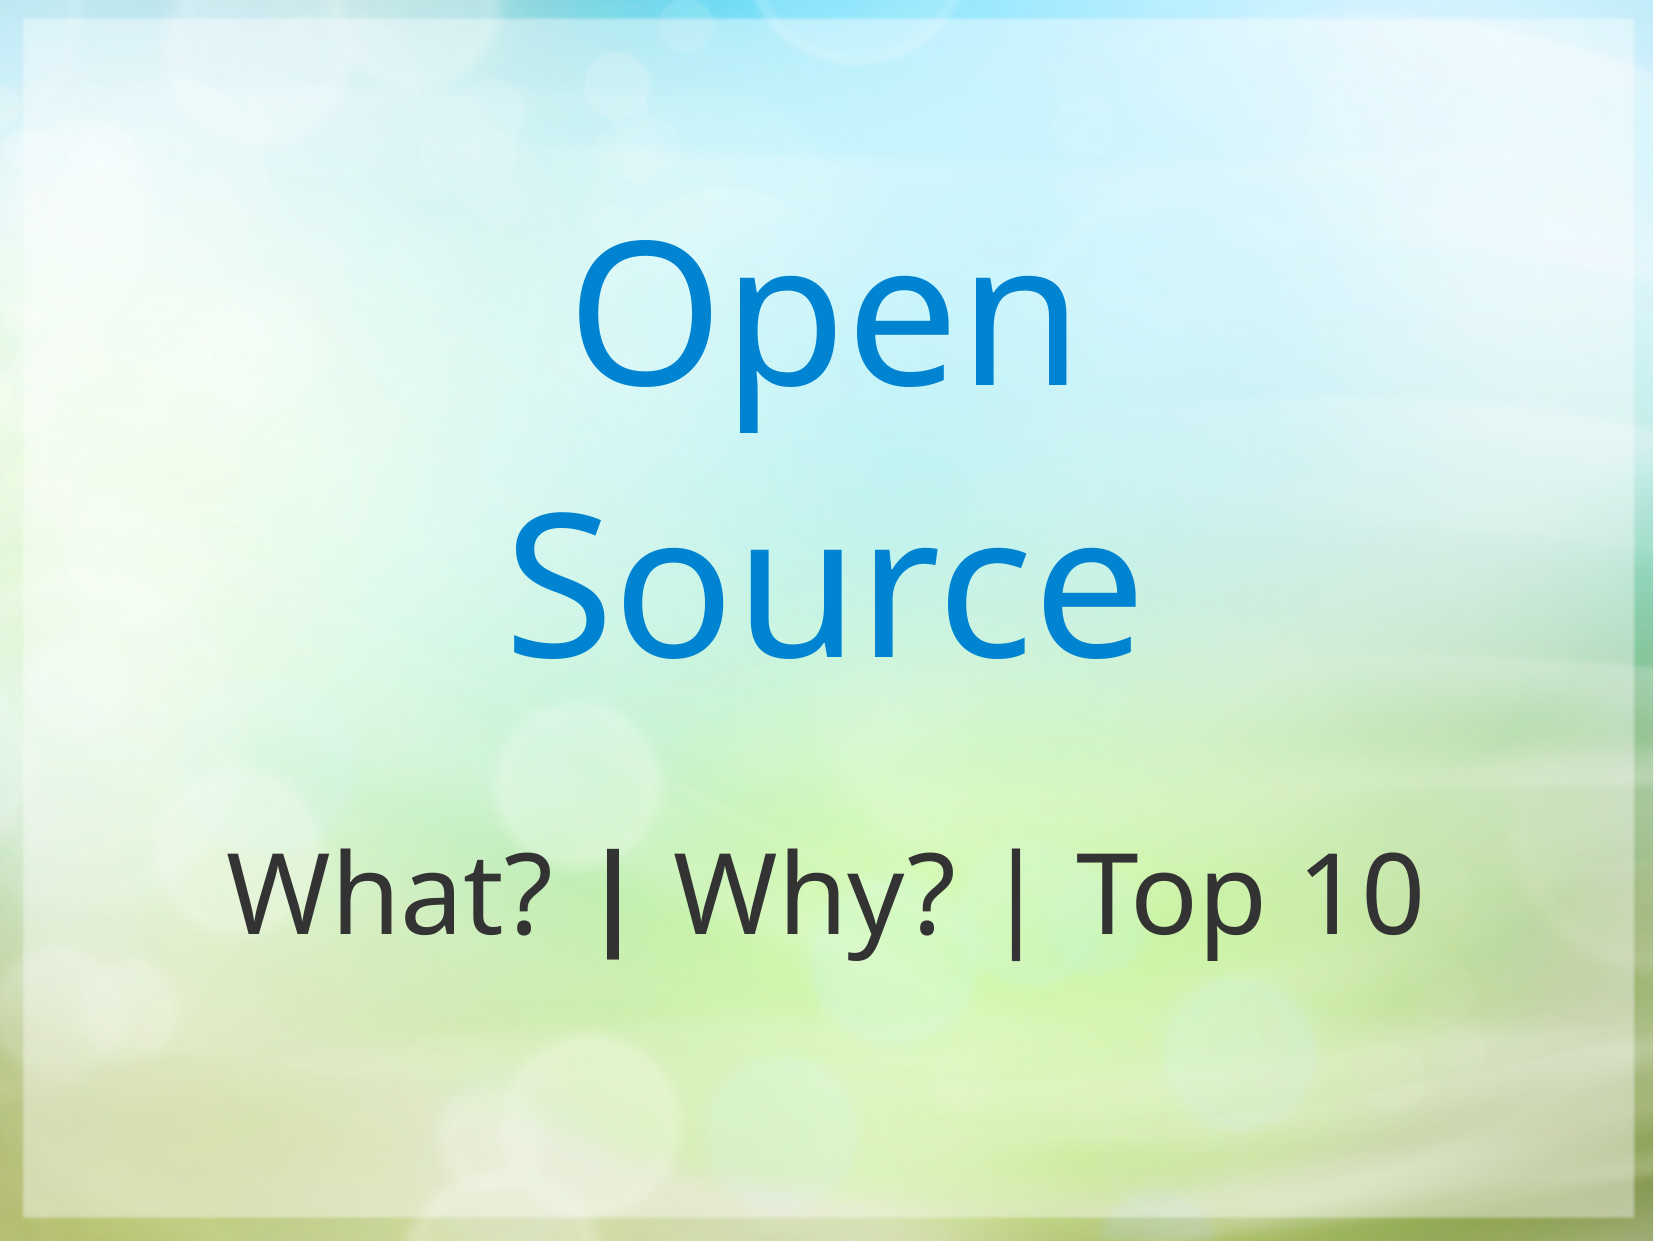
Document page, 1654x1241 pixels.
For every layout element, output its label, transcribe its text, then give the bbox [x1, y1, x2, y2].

text_box Open Source [464, 211, 1186, 678]
picture [0, 0, 1654, 1241]
subtitle What? | Why? | Top 10 [0, 763, 1653, 1018]
